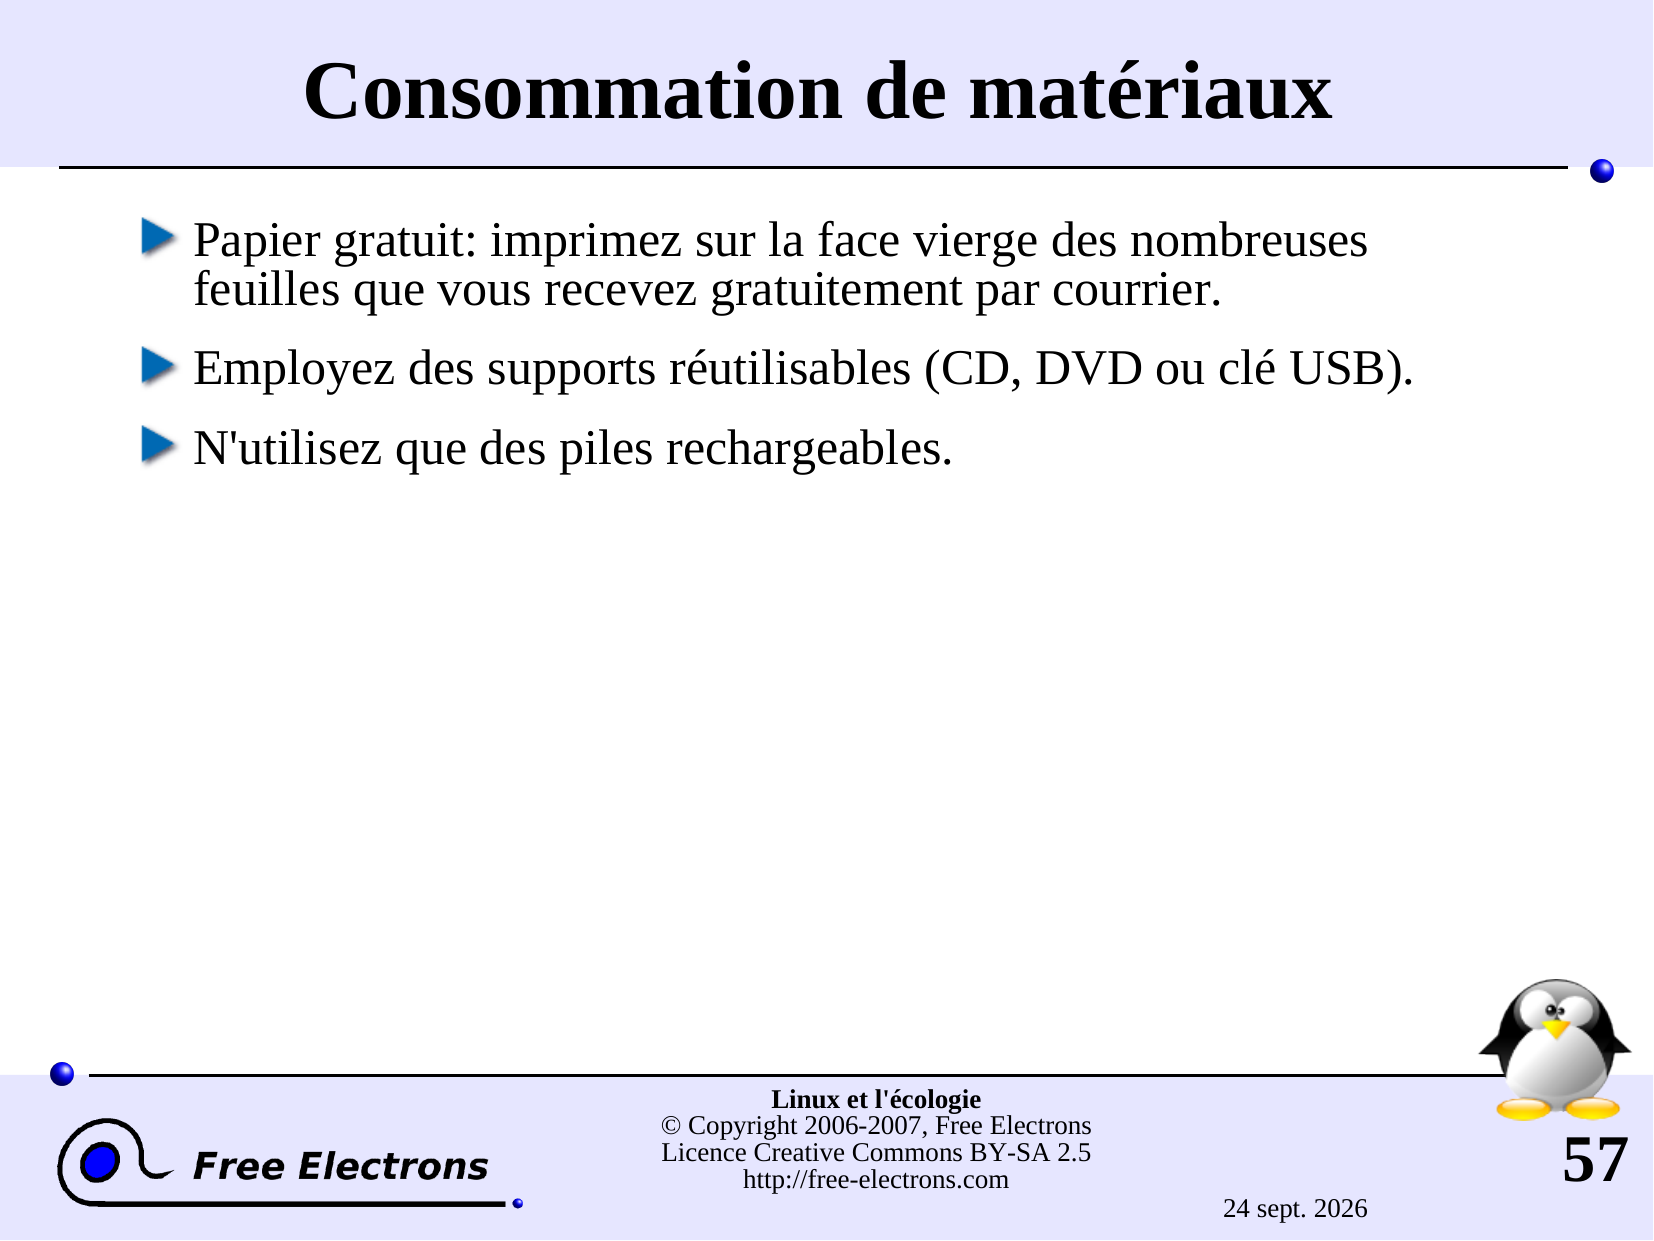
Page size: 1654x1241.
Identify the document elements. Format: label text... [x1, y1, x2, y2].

picture [1476, 979, 1634, 1121]
picture [50, 1107, 527, 1216]
title Consommation de matériaux [33, 29, 1604, 153]
list Papier gratuit: imprimez sur la face vierge des nombreuses feuilles que vous recevez gratuitement par courrier. Employez des supports réutilisables (CD, DVD ou clé USB). N'utilisez que des piles rechargeables. [122, 216, 1520, 1066]
